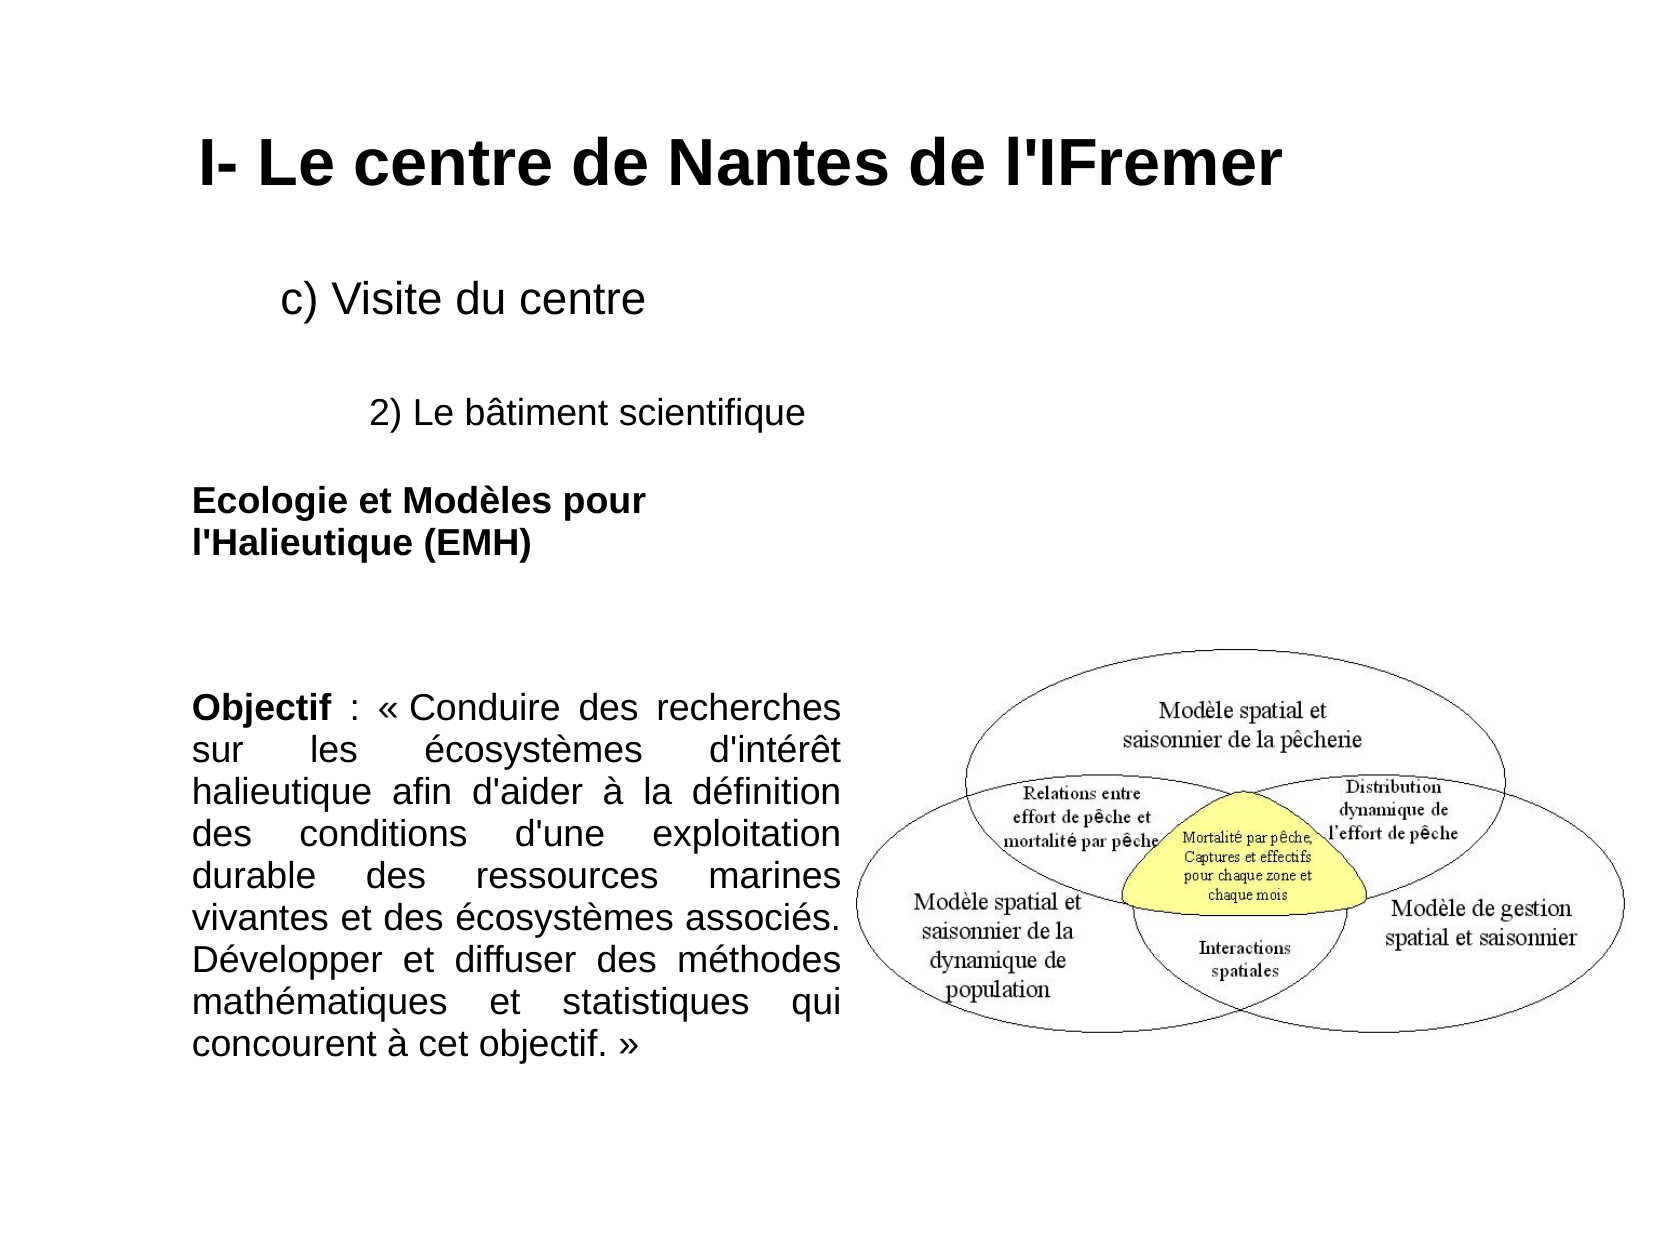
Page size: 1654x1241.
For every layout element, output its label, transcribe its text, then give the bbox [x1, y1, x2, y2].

text_box 2) Le bâtiment scientifique [354, 383, 1034, 441]
text_box Ecologie et Modèles pour l'Halieutique (EMH) [177, 472, 827, 574]
text_box c) Visite du centre [265, 265, 975, 332]
text_box Objectif : « Conduire des recherches sur les écosystèmes d'intérêt halieutique afin d'aider à la définition des conditions d'une exploitation durable des ressources marines vivantes et des écosystèmes associés. Développer et diffuser des méthodes mathématiques et statistiques qui concourent à cet objectif. » [177, 679, 857, 1230]
picture [856, 649, 1626, 1034]
text_box I- Le centre de Nantes de l'IFremer [183, 117, 1300, 207]
